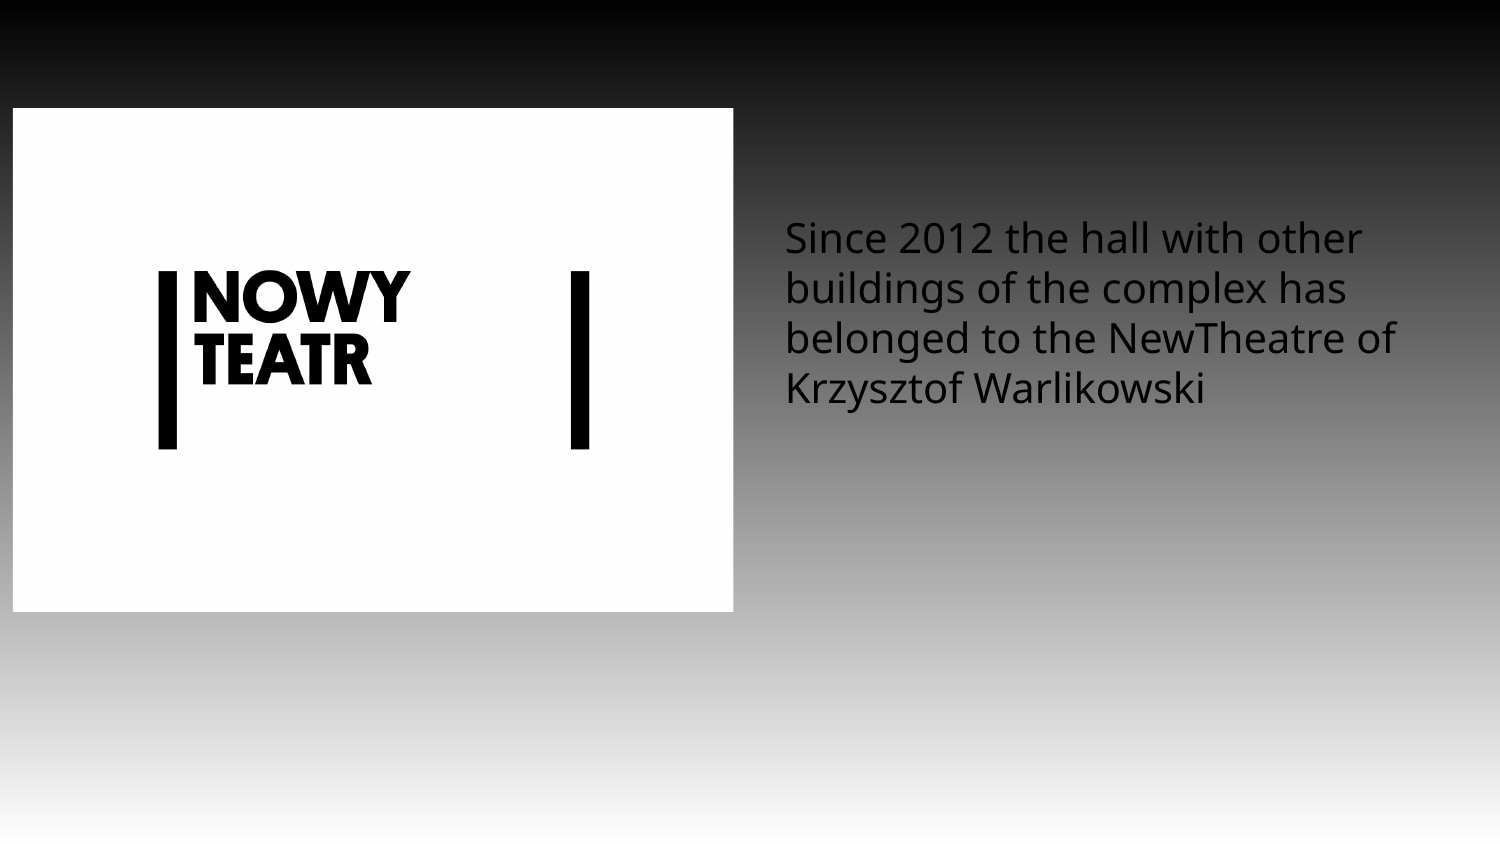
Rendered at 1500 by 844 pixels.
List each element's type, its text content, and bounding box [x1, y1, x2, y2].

text_box [12, 108, 734, 612]
list Since 2012 the hall with other buildings of the complex has belonged to the NewTheatre of Krzysztof Warlikowski [769, 196, 1425, 808]
